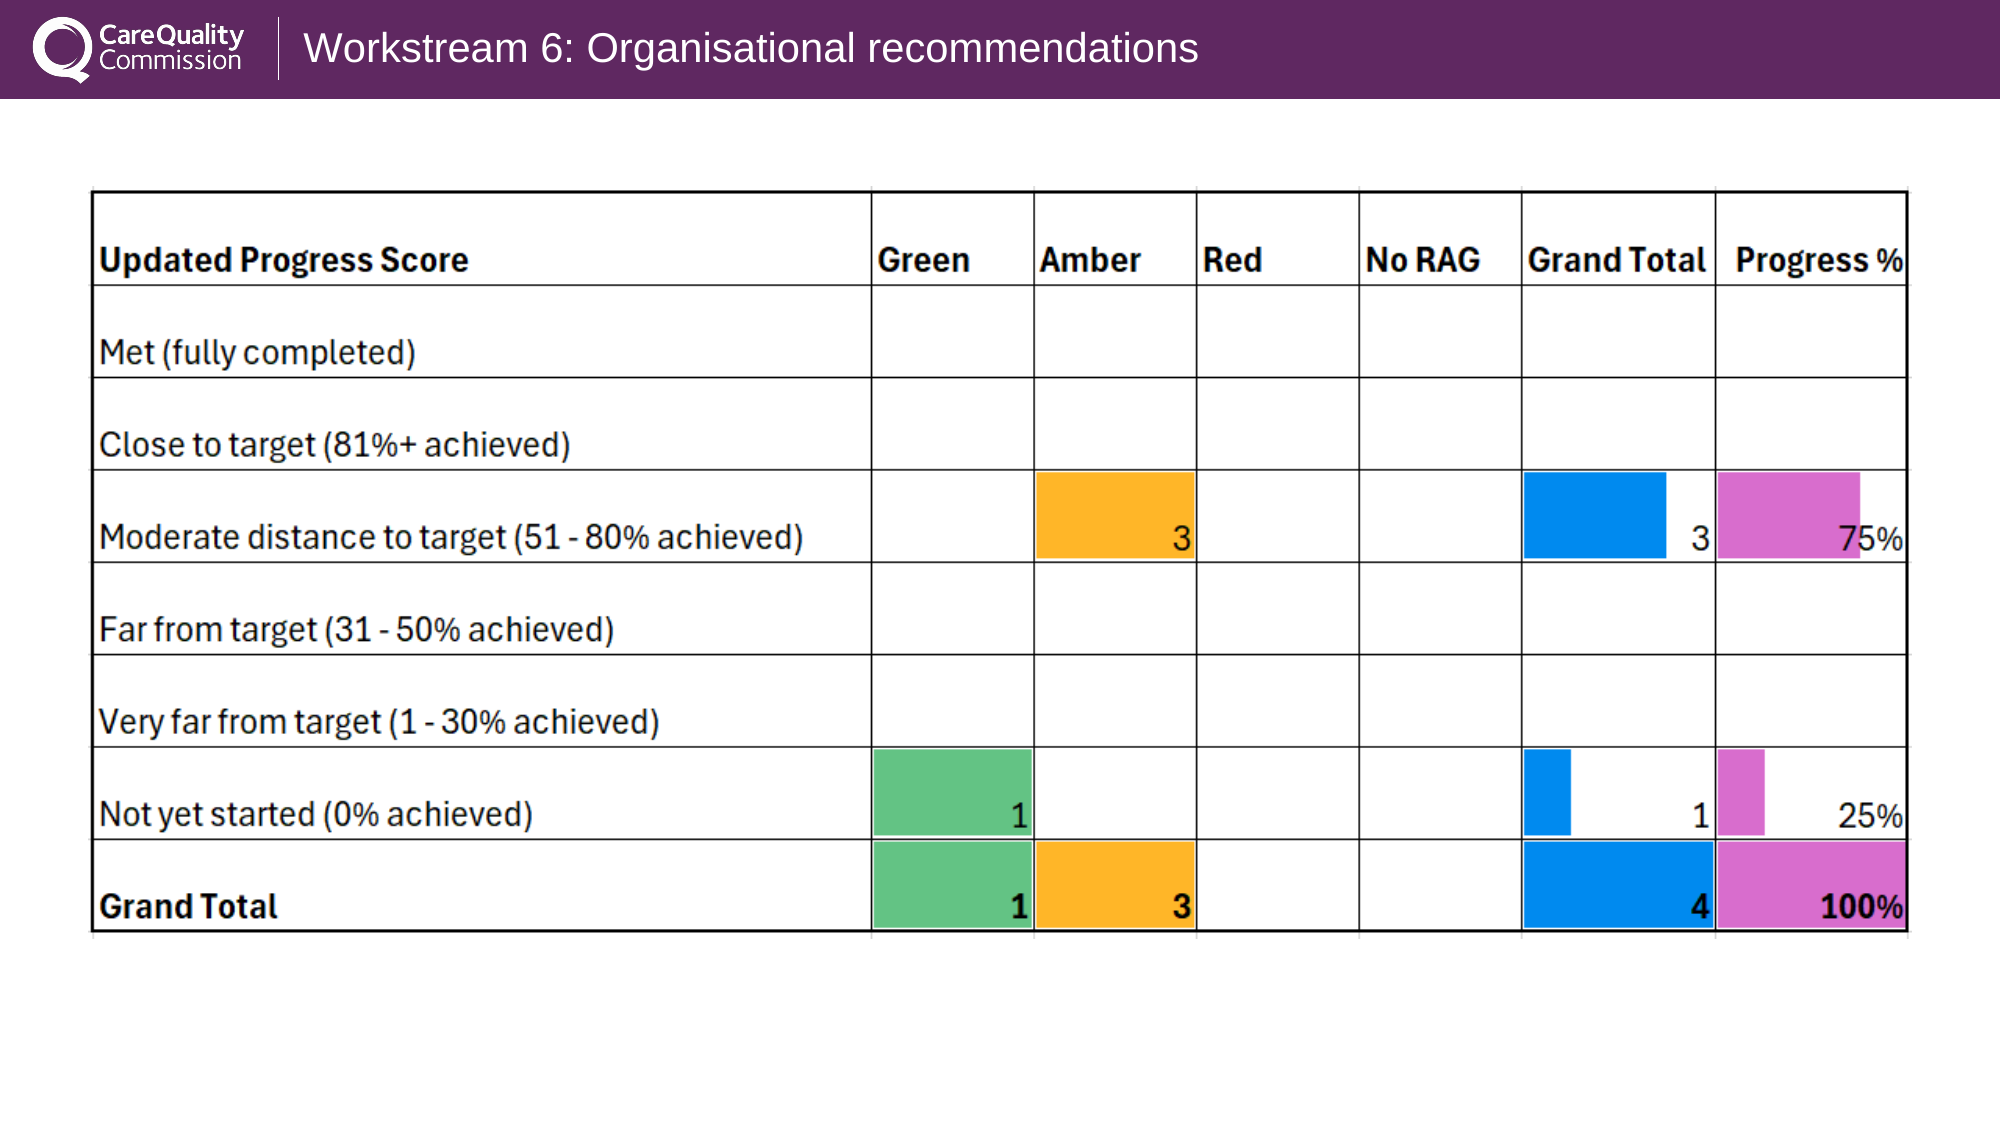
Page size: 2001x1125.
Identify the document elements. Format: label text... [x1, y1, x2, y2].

text_box [0, 0, 2000, 99]
picture [88, 186, 1912, 939]
text_box Workstream 6: Organisational recommendations [288, 13, 1296, 80]
picture [32, 16, 245, 84]
